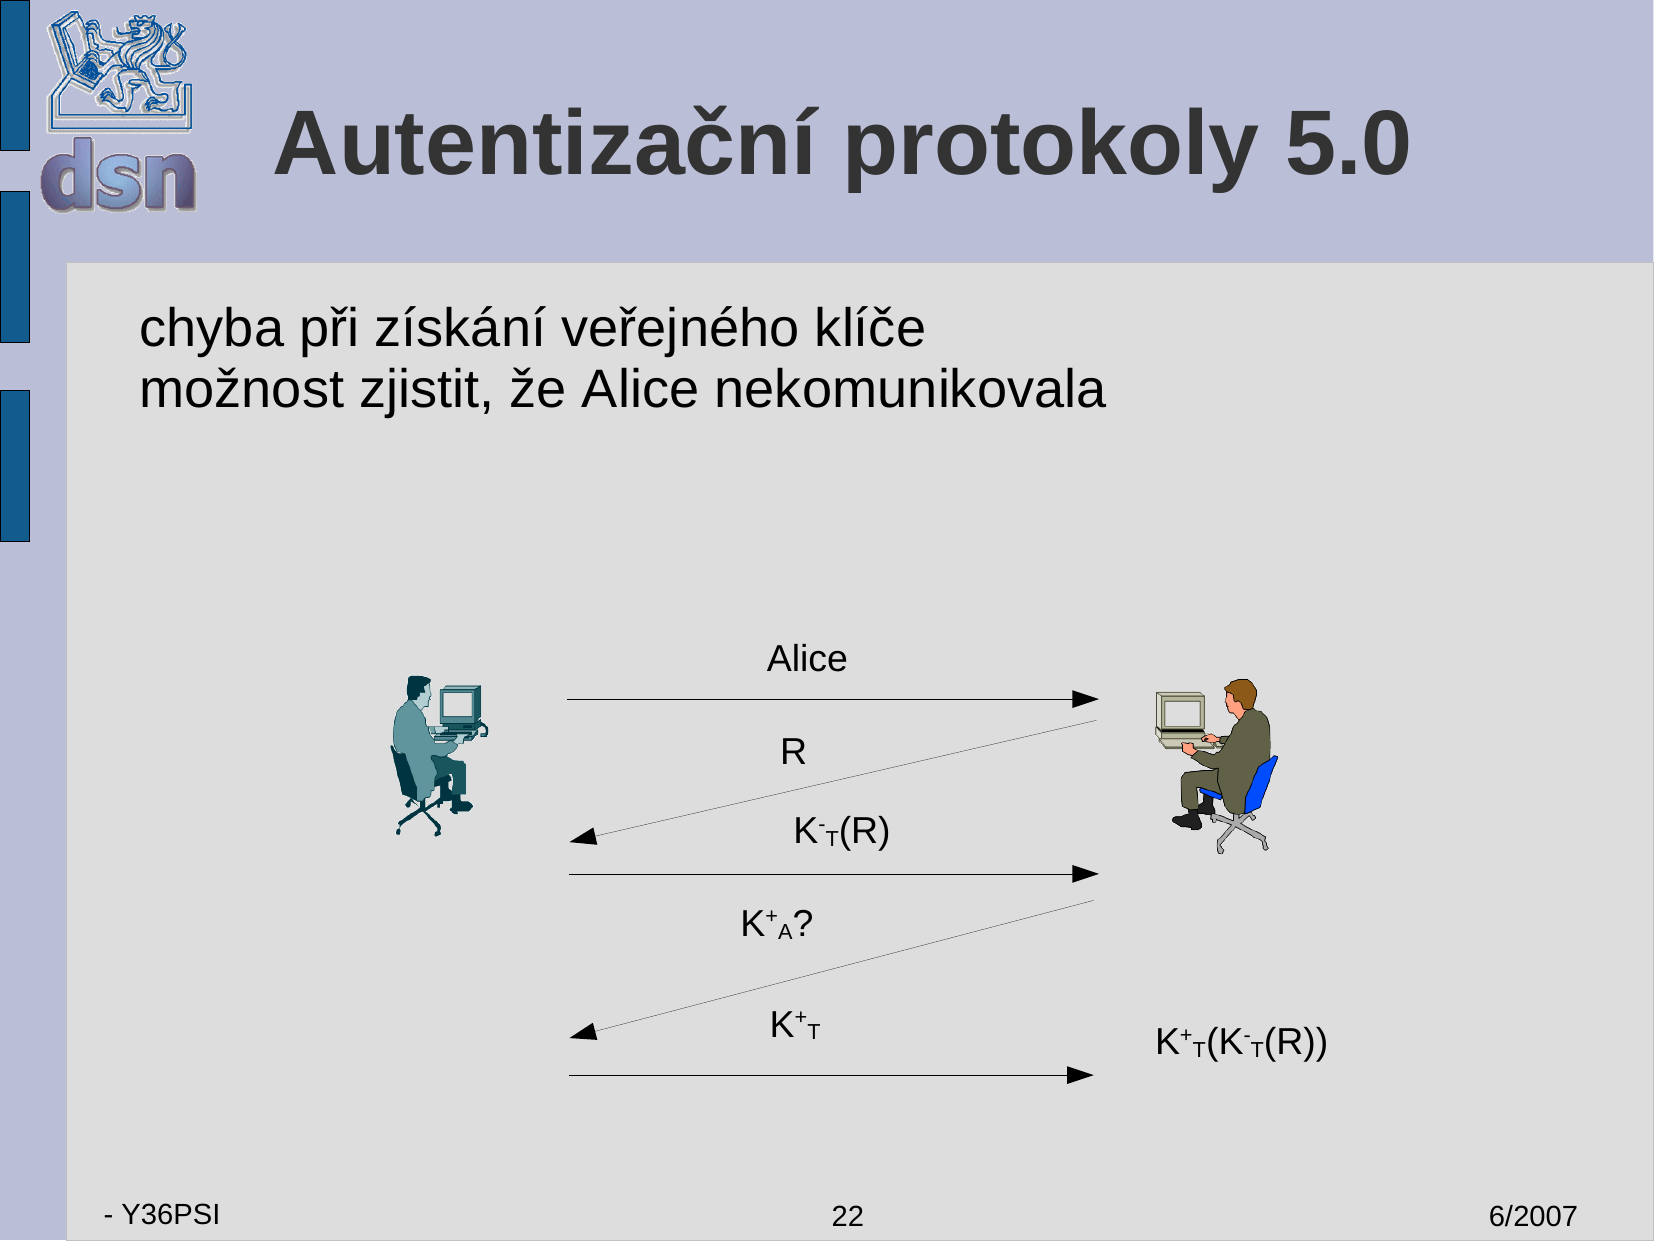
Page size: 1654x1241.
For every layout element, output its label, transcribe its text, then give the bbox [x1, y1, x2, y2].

text_box K+T(K-T(R)) [1140, 1013, 1354, 1085]
picture [10, 10, 223, 230]
text_box Alice [752, 630, 863, 688]
text_box R [765, 722, 823, 780]
picture [1154, 678, 1279, 855]
text_box K-T(R) [778, 802, 907, 873]
title Autentizační protokoly 5.0 [210, 39, 1478, 247]
list chyba při získání veřejného klíče možnost zjistit, že Alice nekomunikovala [121, 297, 1534, 440]
picture [390, 675, 492, 838]
text_box K+A? [725, 895, 829, 966]
text_box K+T [754, 995, 836, 1067]
